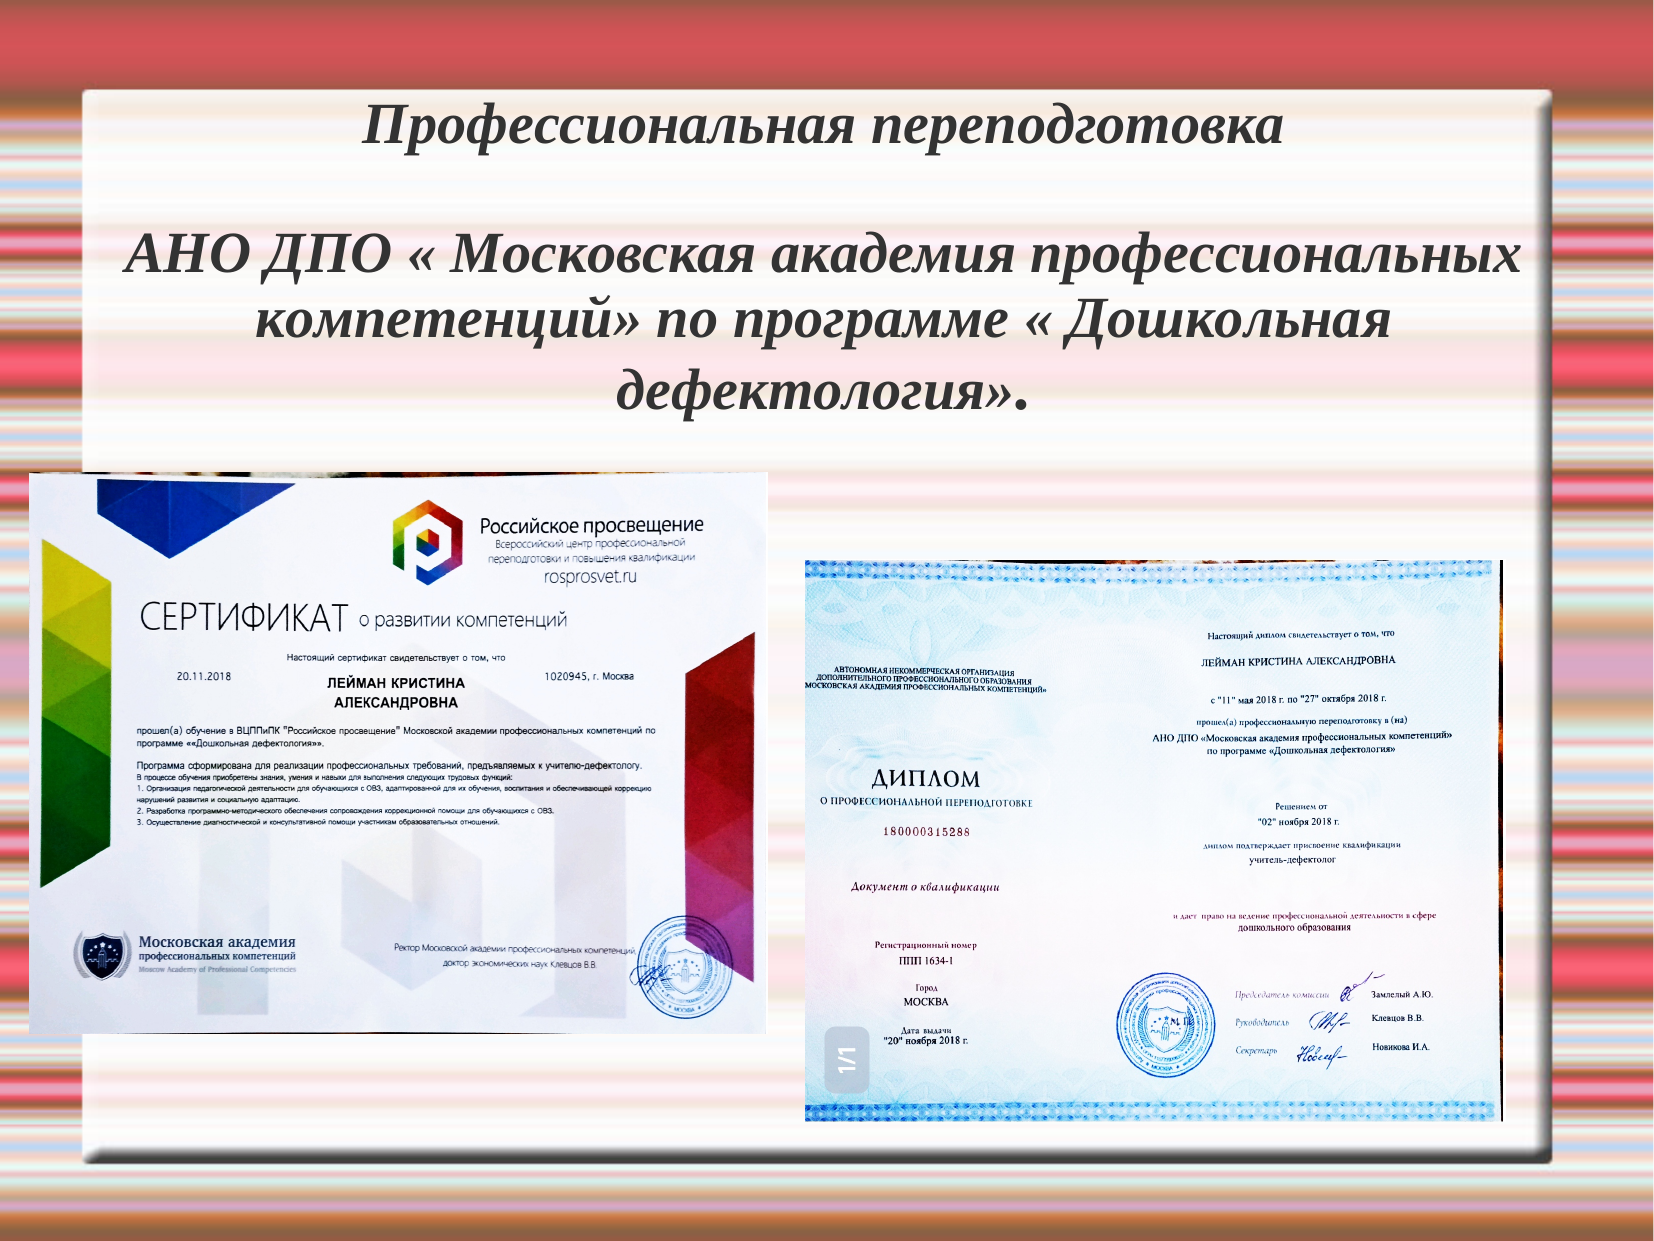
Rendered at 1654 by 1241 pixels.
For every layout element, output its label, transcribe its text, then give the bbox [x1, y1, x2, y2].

title Профессиональная переподготовка АНО ДПО « Московская академия профессиональных компетенций» по программе « Дошкольная дефектология». [118, 72, 1531, 443]
picture [0, 0, 1654, 1241]
